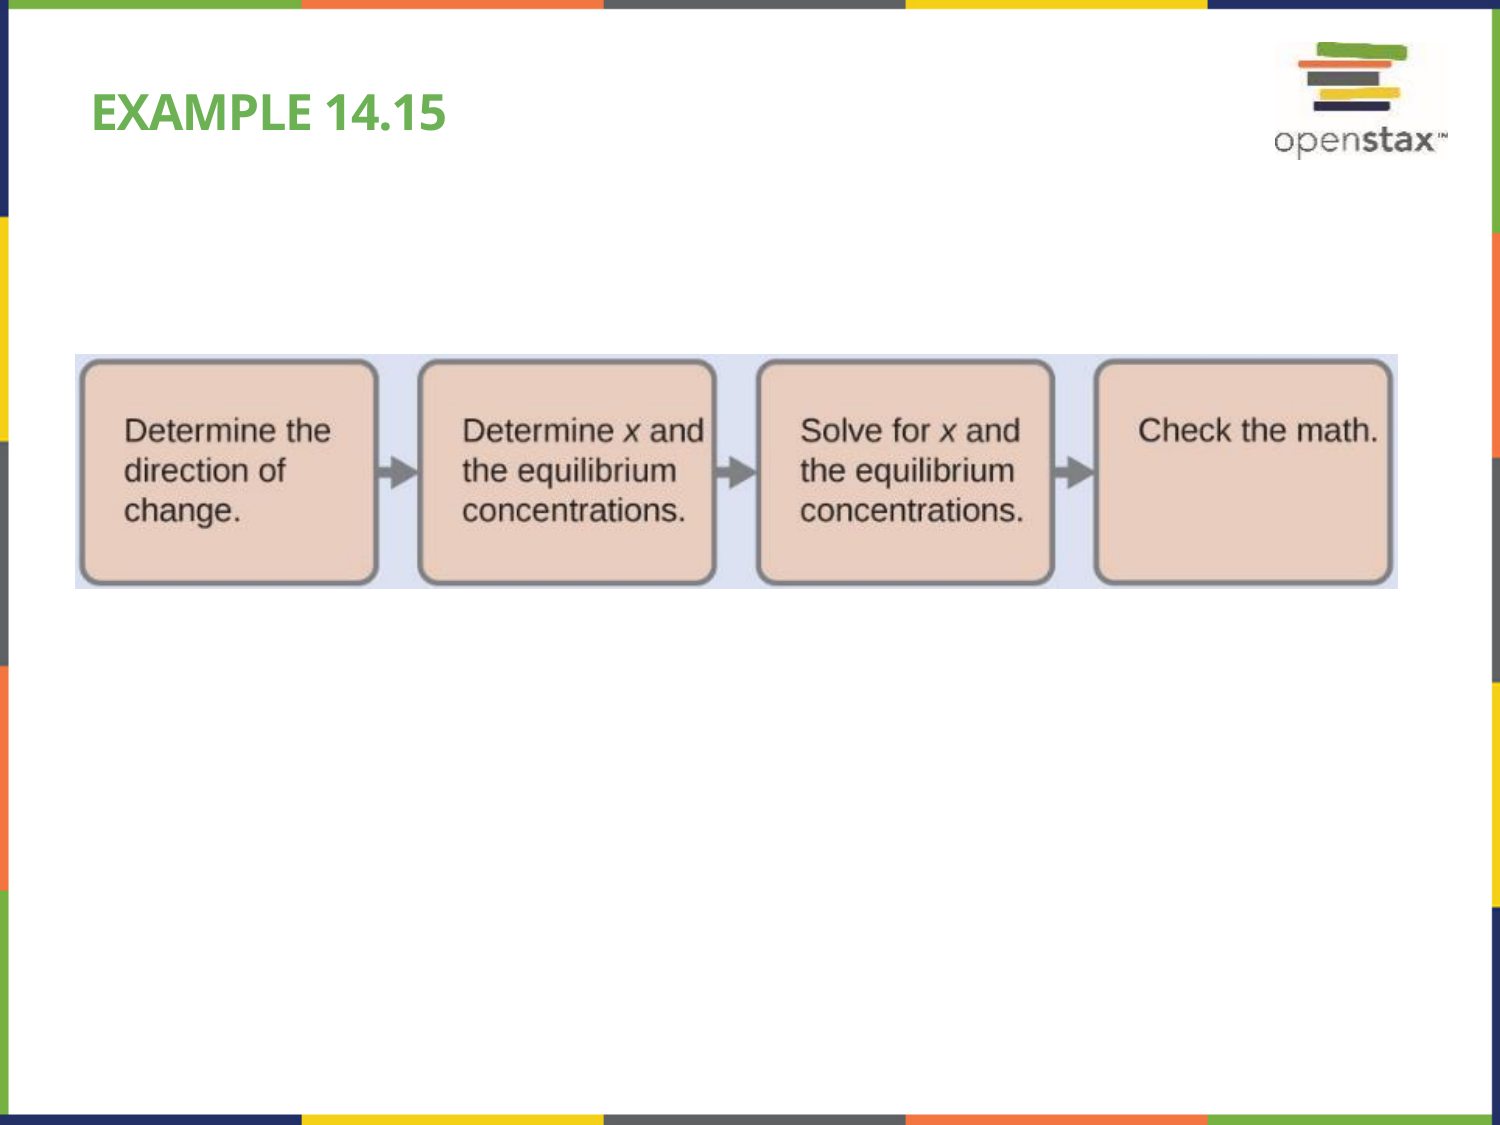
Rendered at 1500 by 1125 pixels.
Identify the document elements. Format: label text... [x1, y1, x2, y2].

title Example 14.15 [75, 39, 1398, 148]
picture [0, 0, 1500, 1125]
